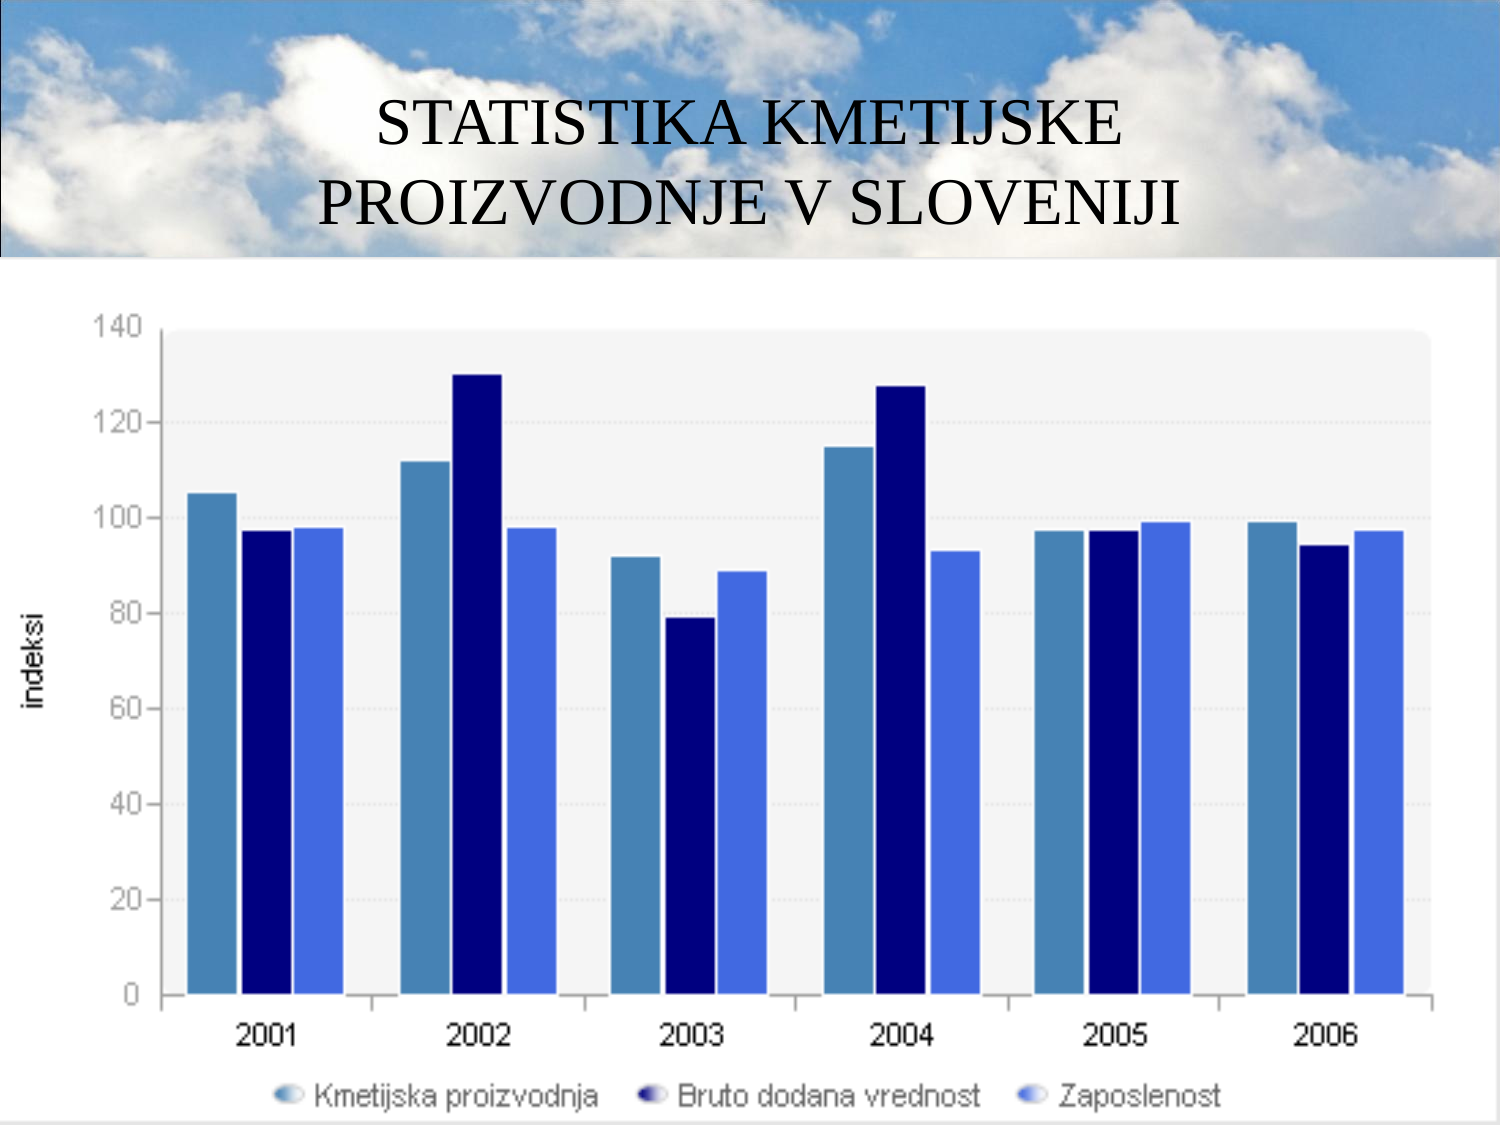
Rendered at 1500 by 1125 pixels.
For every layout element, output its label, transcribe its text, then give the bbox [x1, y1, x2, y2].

text_box Statistika kmetijske proizvodnje v Sloveniji [152, 70, 1348, 246]
picture [0, 0, 1500, 1125]
